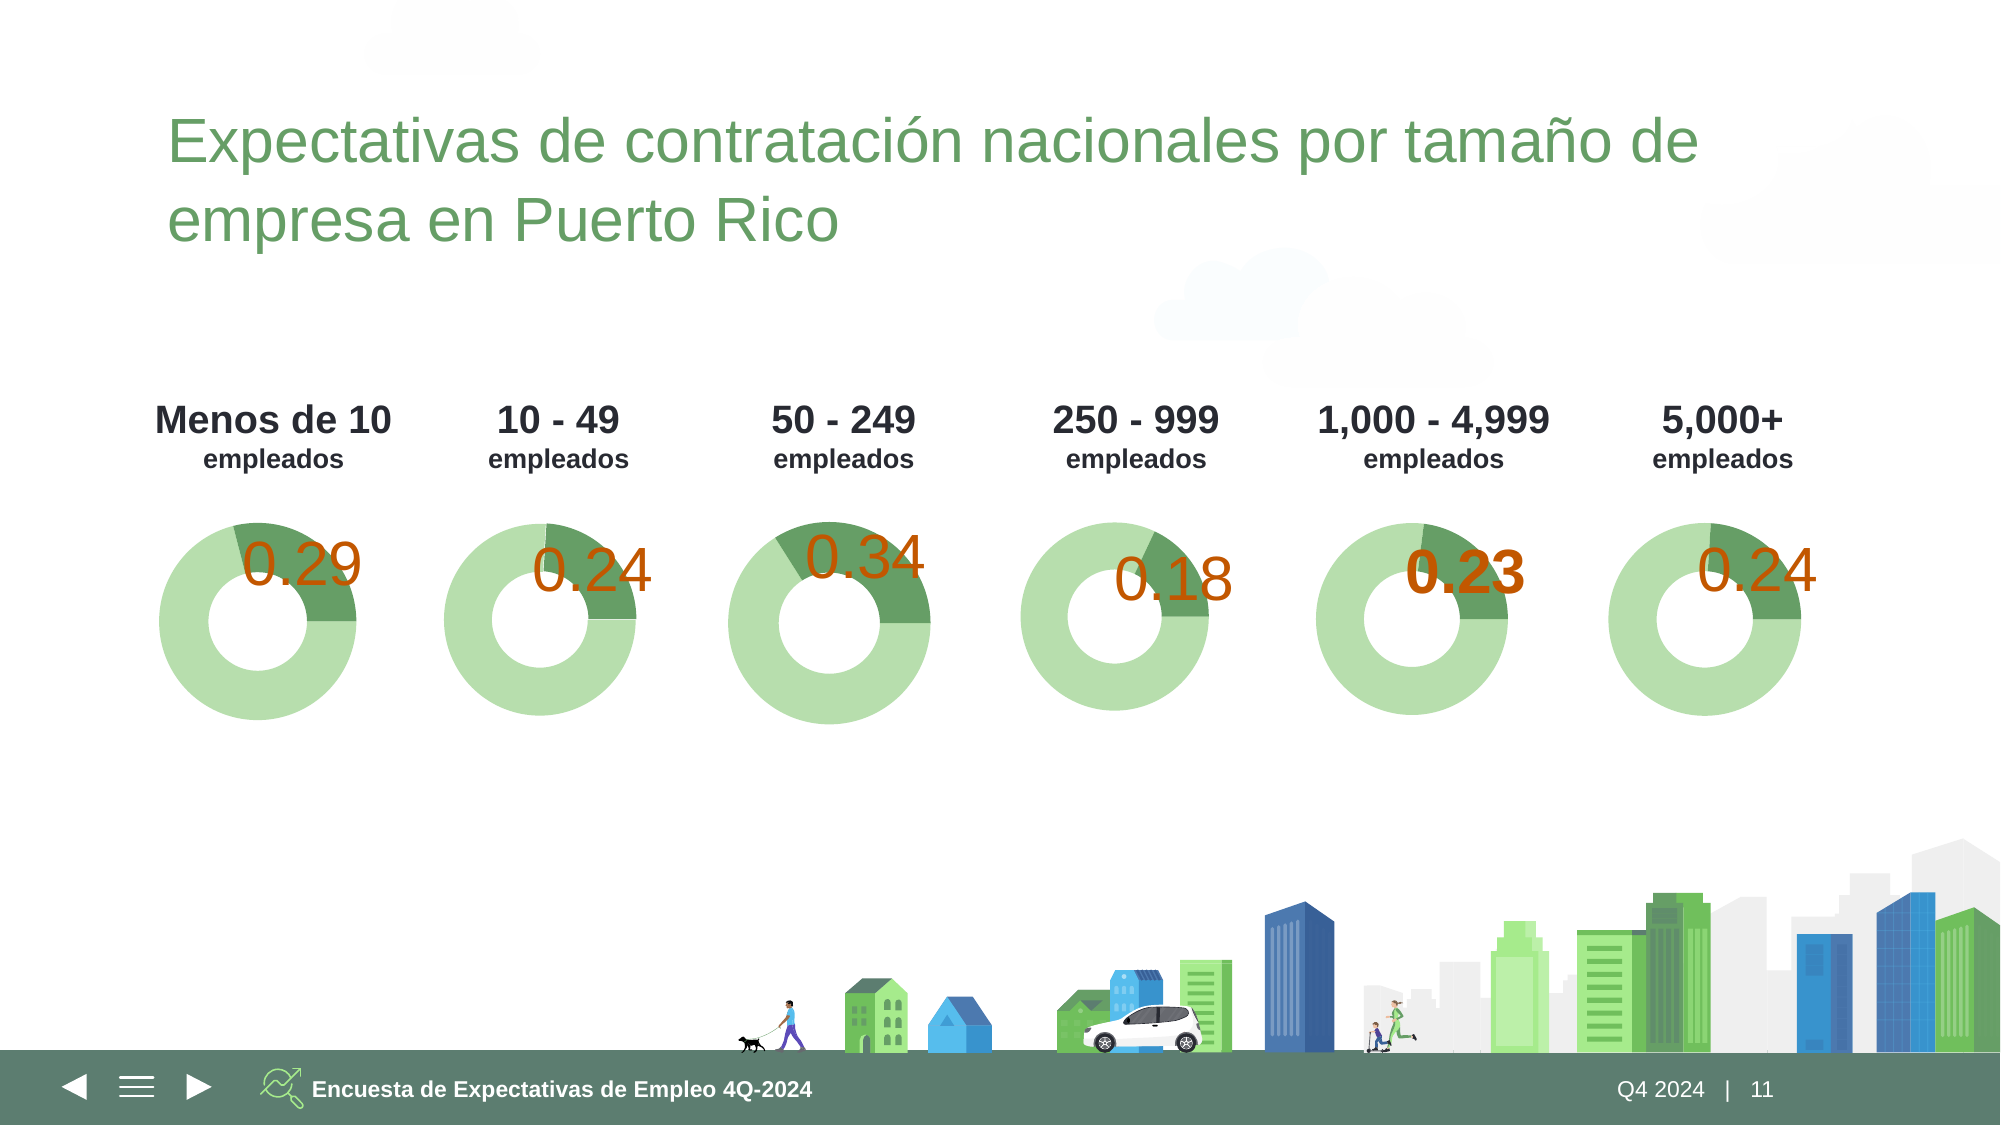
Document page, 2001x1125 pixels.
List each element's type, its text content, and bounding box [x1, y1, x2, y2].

text_box 5,000+ empleados [1592, 393, 1854, 475]
text_box 250 - 999 empleados [1005, 394, 1267, 475]
text_box [186, 1073, 212, 1100]
chart [157, 498, 390, 732]
chart [442, 498, 675, 732]
text_box 1,000 - 4,999 empleados [1303, 394, 1565, 475]
picture [0, 0, 2000, 511]
text_box Menos de 10 empleados [143, 394, 404, 475]
title Expectativas de contratación nacionales por tamaño de empresa en Puerto Rico [167, 95, 1833, 259]
chart [1607, 498, 1839, 732]
chart [1019, 498, 1251, 732]
text_box 10 - 49 empleados [428, 394, 689, 475]
chart [1314, 498, 1547, 732]
text_box 50 - 249 empleados [713, 394, 975, 475]
chart [726, 498, 959, 732]
picture [117, 1075, 156, 1099]
text_box [61, 1073, 87, 1100]
picture [607, 838, 2000, 1053]
